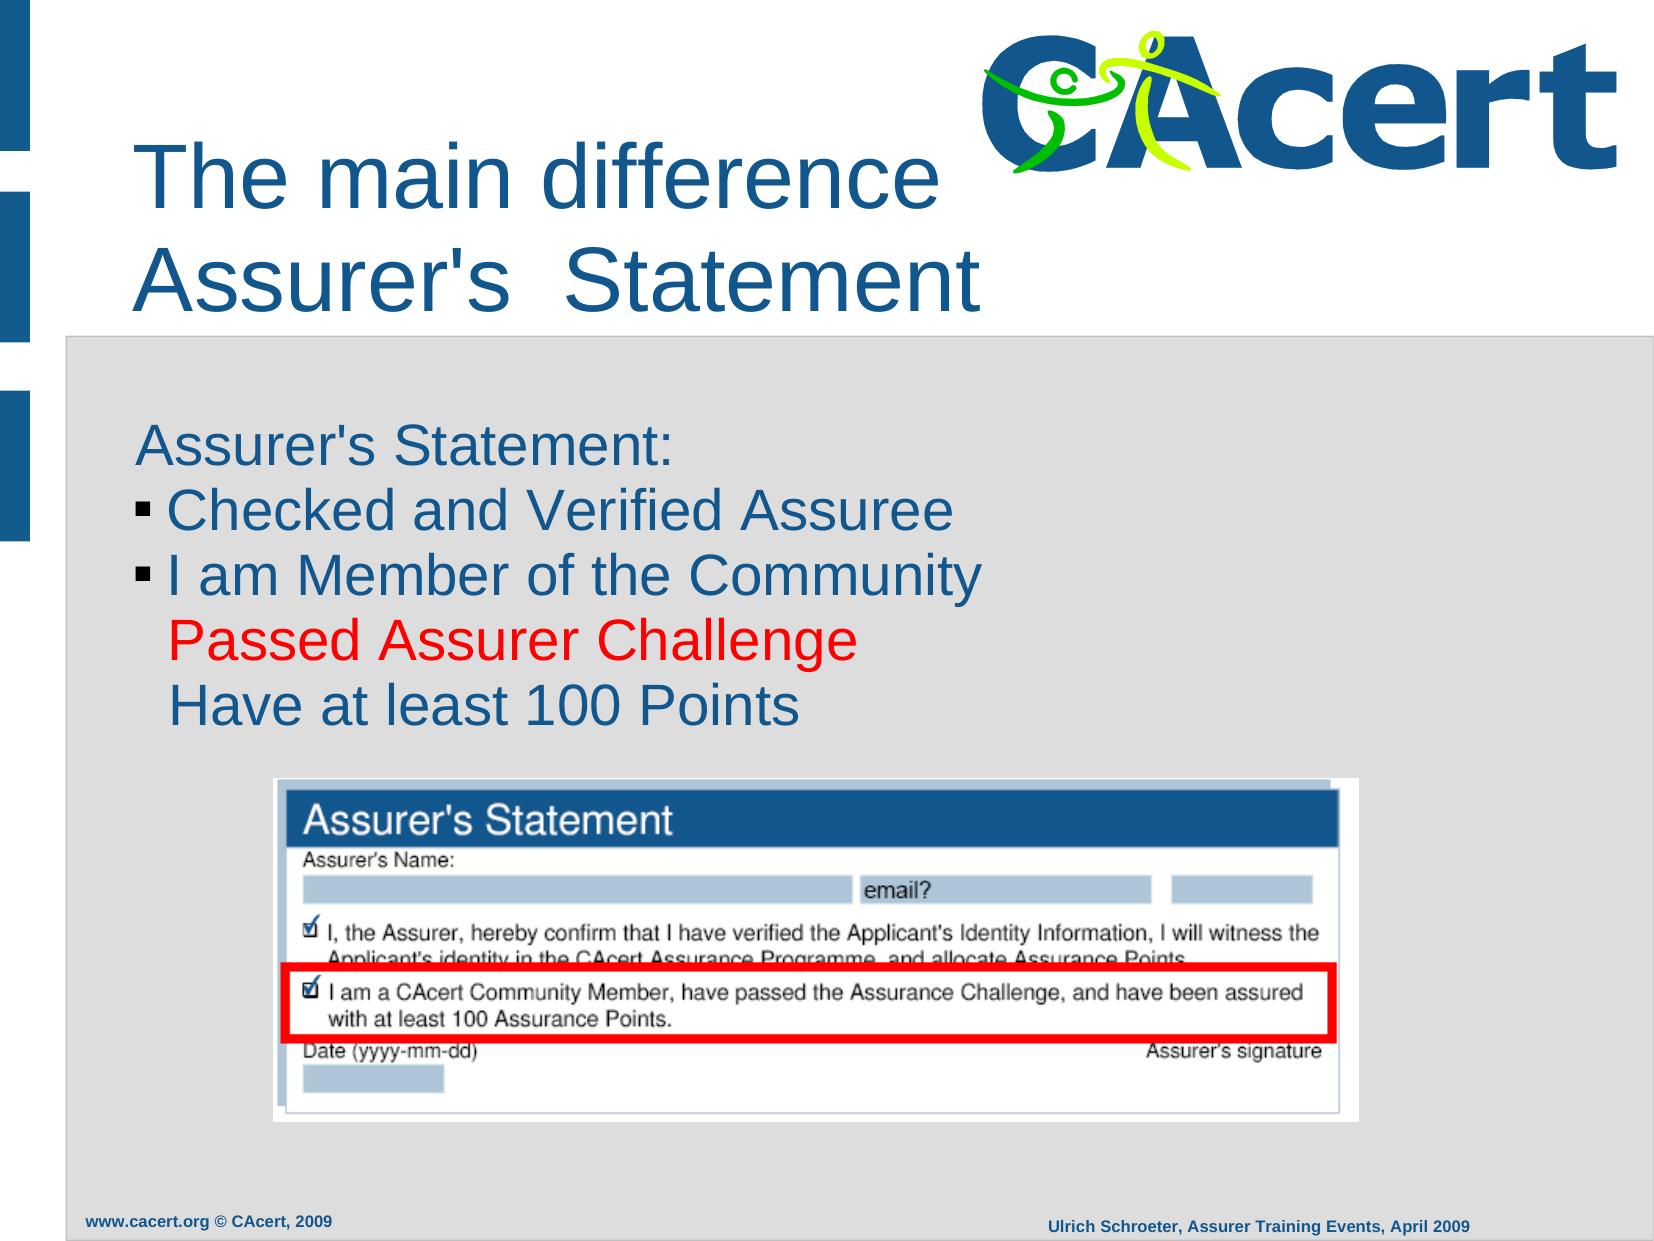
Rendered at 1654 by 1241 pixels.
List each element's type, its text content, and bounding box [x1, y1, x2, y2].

text_box Assurer's Statement: Checked and Verified Assuree I am Member of the Community Passed Assurer Challenge Have at least 100 Points [120, 405, 999, 809]
picture [273, 778, 1359, 1123]
text_box The main difference Assurer's Statement [118, 118, 997, 339]
